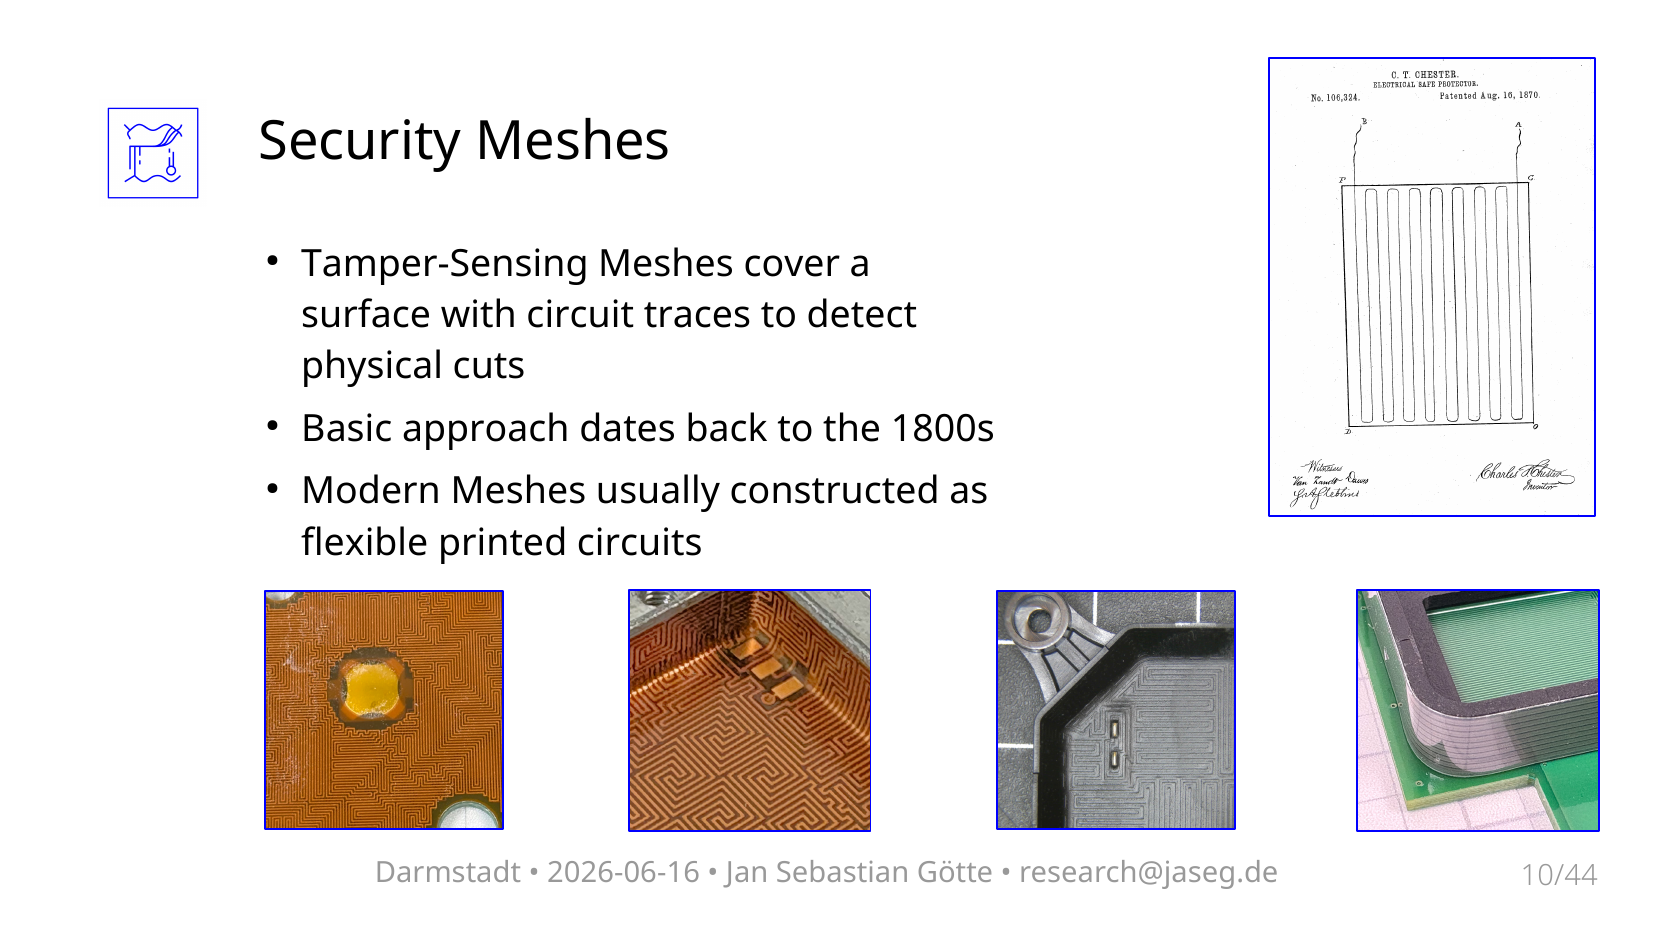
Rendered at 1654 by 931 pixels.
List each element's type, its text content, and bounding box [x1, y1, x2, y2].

picture [99, 99, 207, 207]
picture [1269, 59, 1595, 516]
text_box Security Meshes [243, 93, 1268, 213]
picture [1358, 590, 1598, 831]
picture [265, 592, 502, 829]
picture [629, 590, 870, 831]
text_box Tamper-Sensing Meshes cover a surface with circuit traces to detect physical cuts Basic approach dates back to the 1800s Modern Meshes usually constructed as flexible printed circuits [265, 236, 1004, 783]
picture [997, 592, 1234, 829]
